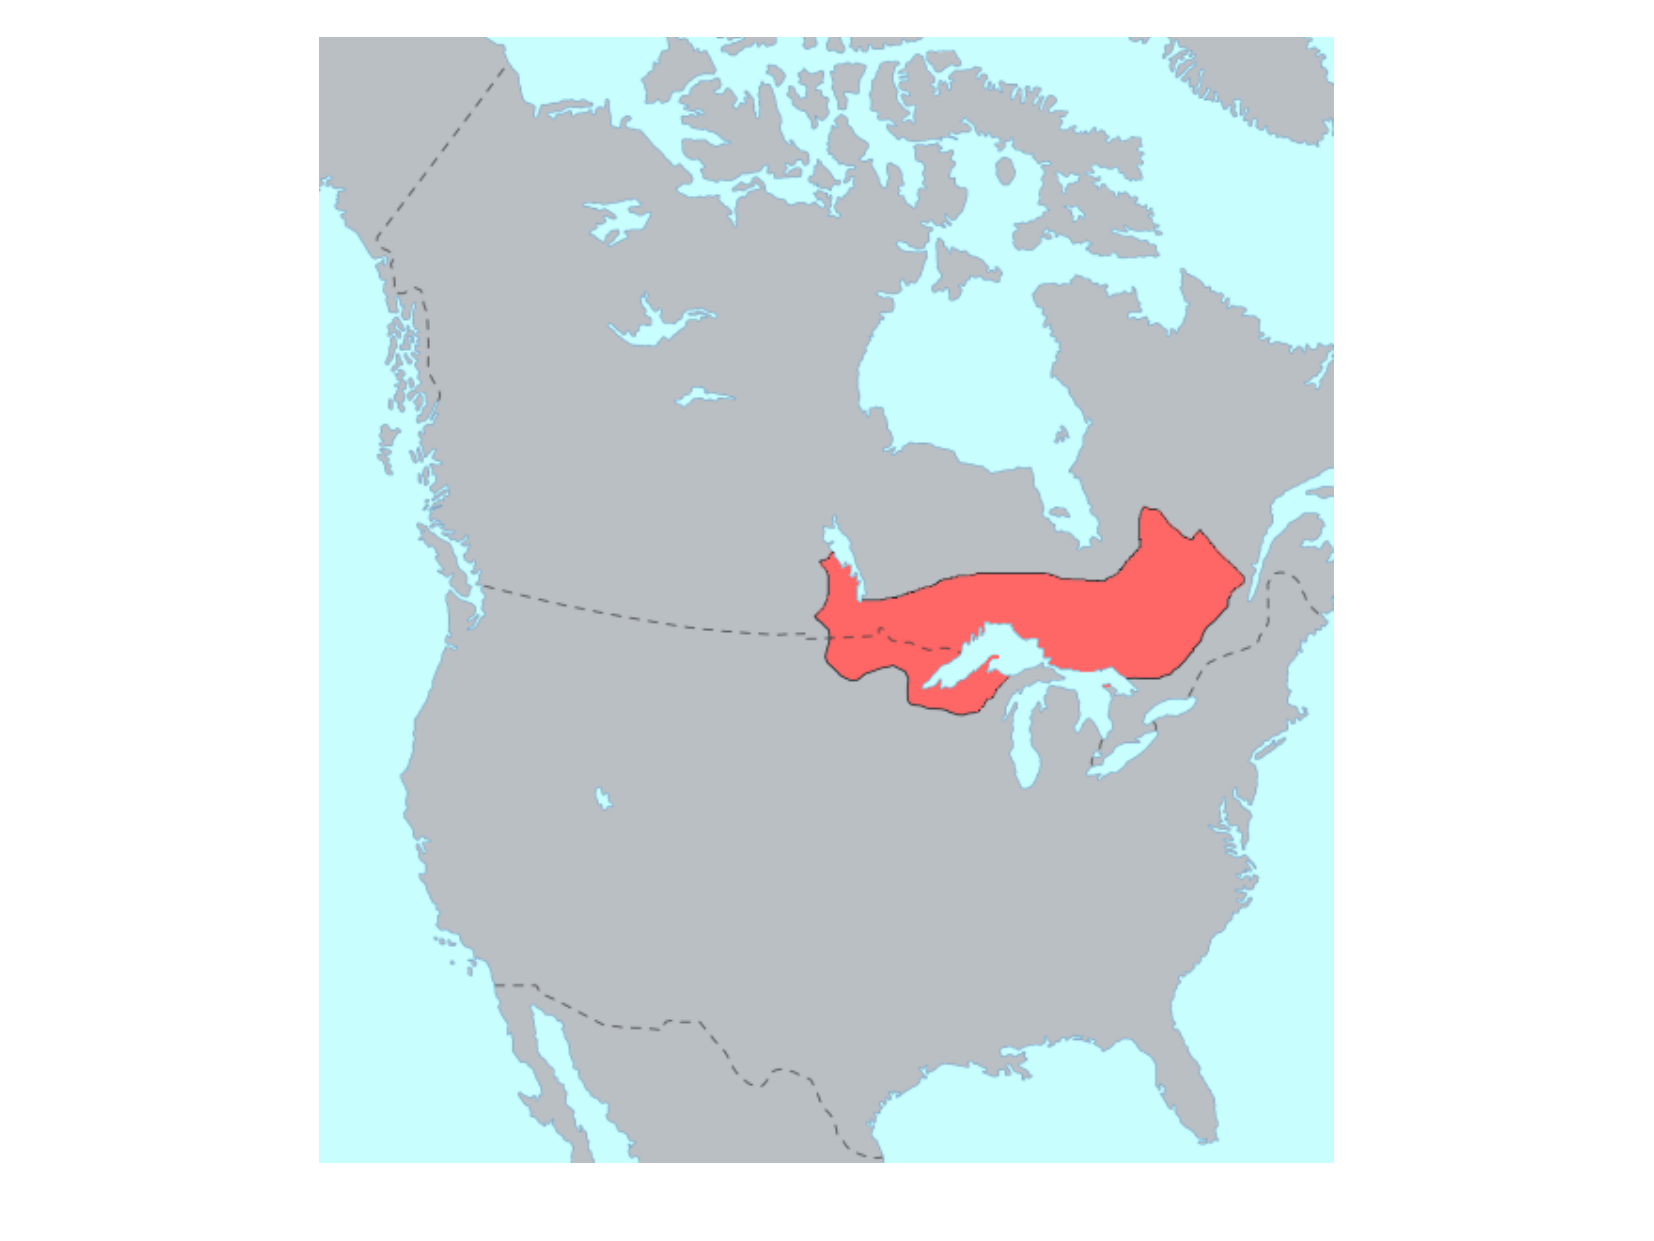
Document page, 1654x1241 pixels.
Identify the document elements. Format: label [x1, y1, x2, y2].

picture [319, 37, 1334, 1163]
